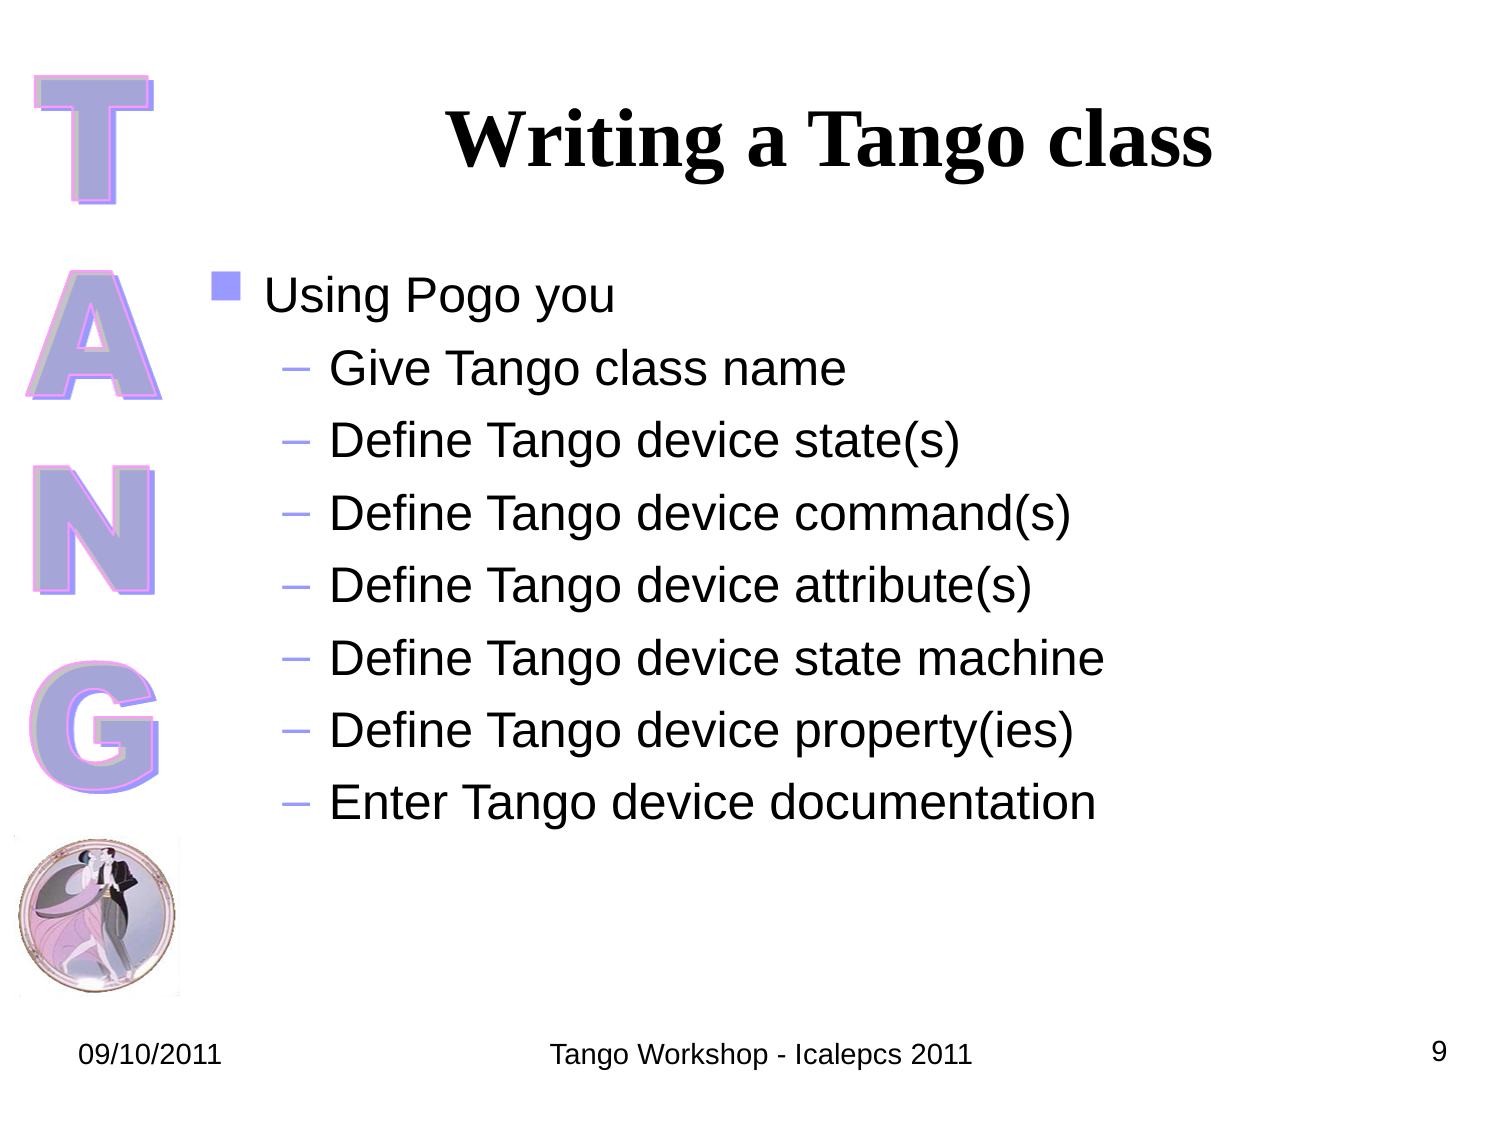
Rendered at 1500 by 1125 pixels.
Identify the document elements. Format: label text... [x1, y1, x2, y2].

title Writing a Tango class [192, 74, 1468, 191]
list Using Pogo you Give Tango class name Define Tango device state(s) Define Tango device command(s) Define Tango device attribute(s) Define Tango device state machine Define Tango device property(ies) Enter Tango device documentation [192, 255, 1468, 1001]
picture [13, 74, 184, 1001]
